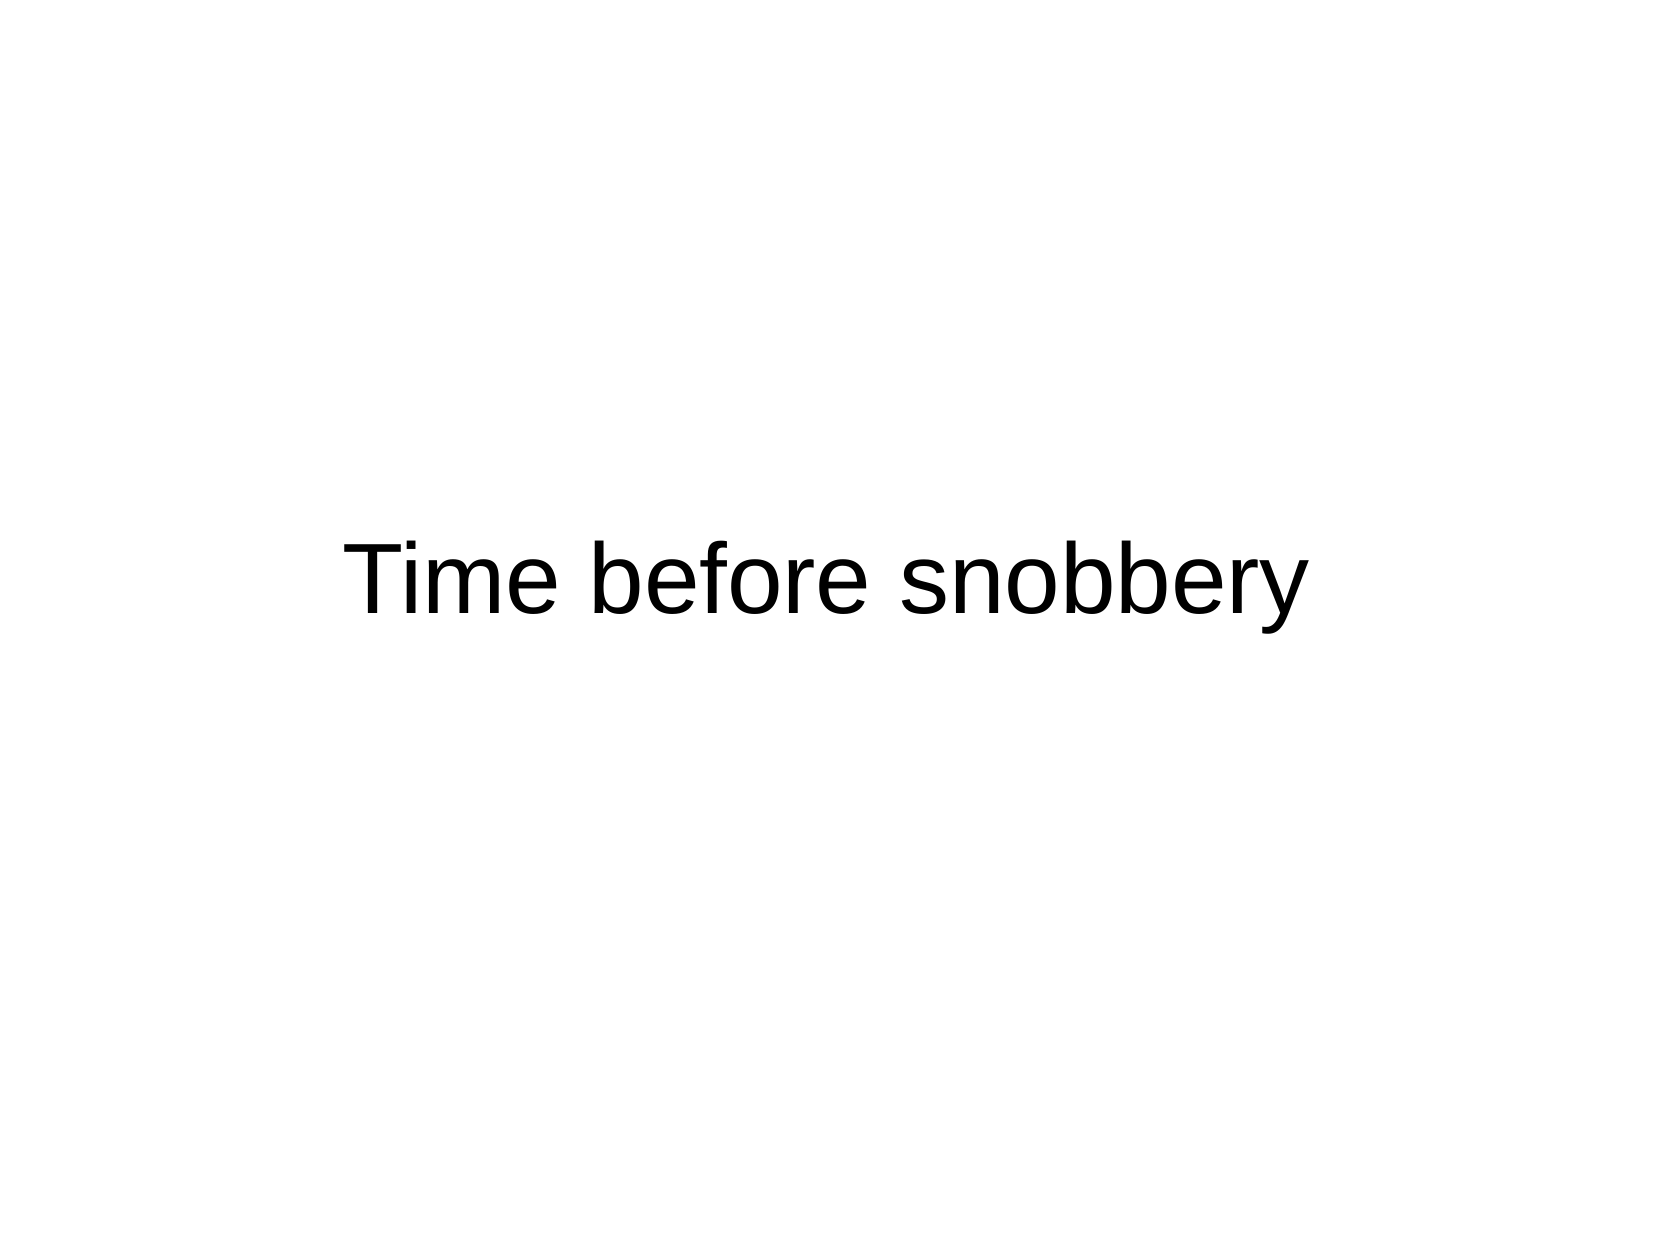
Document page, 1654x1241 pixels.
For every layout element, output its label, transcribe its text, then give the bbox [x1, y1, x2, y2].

subtitle Time before snobbery [82, 56, 1571, 1102]
